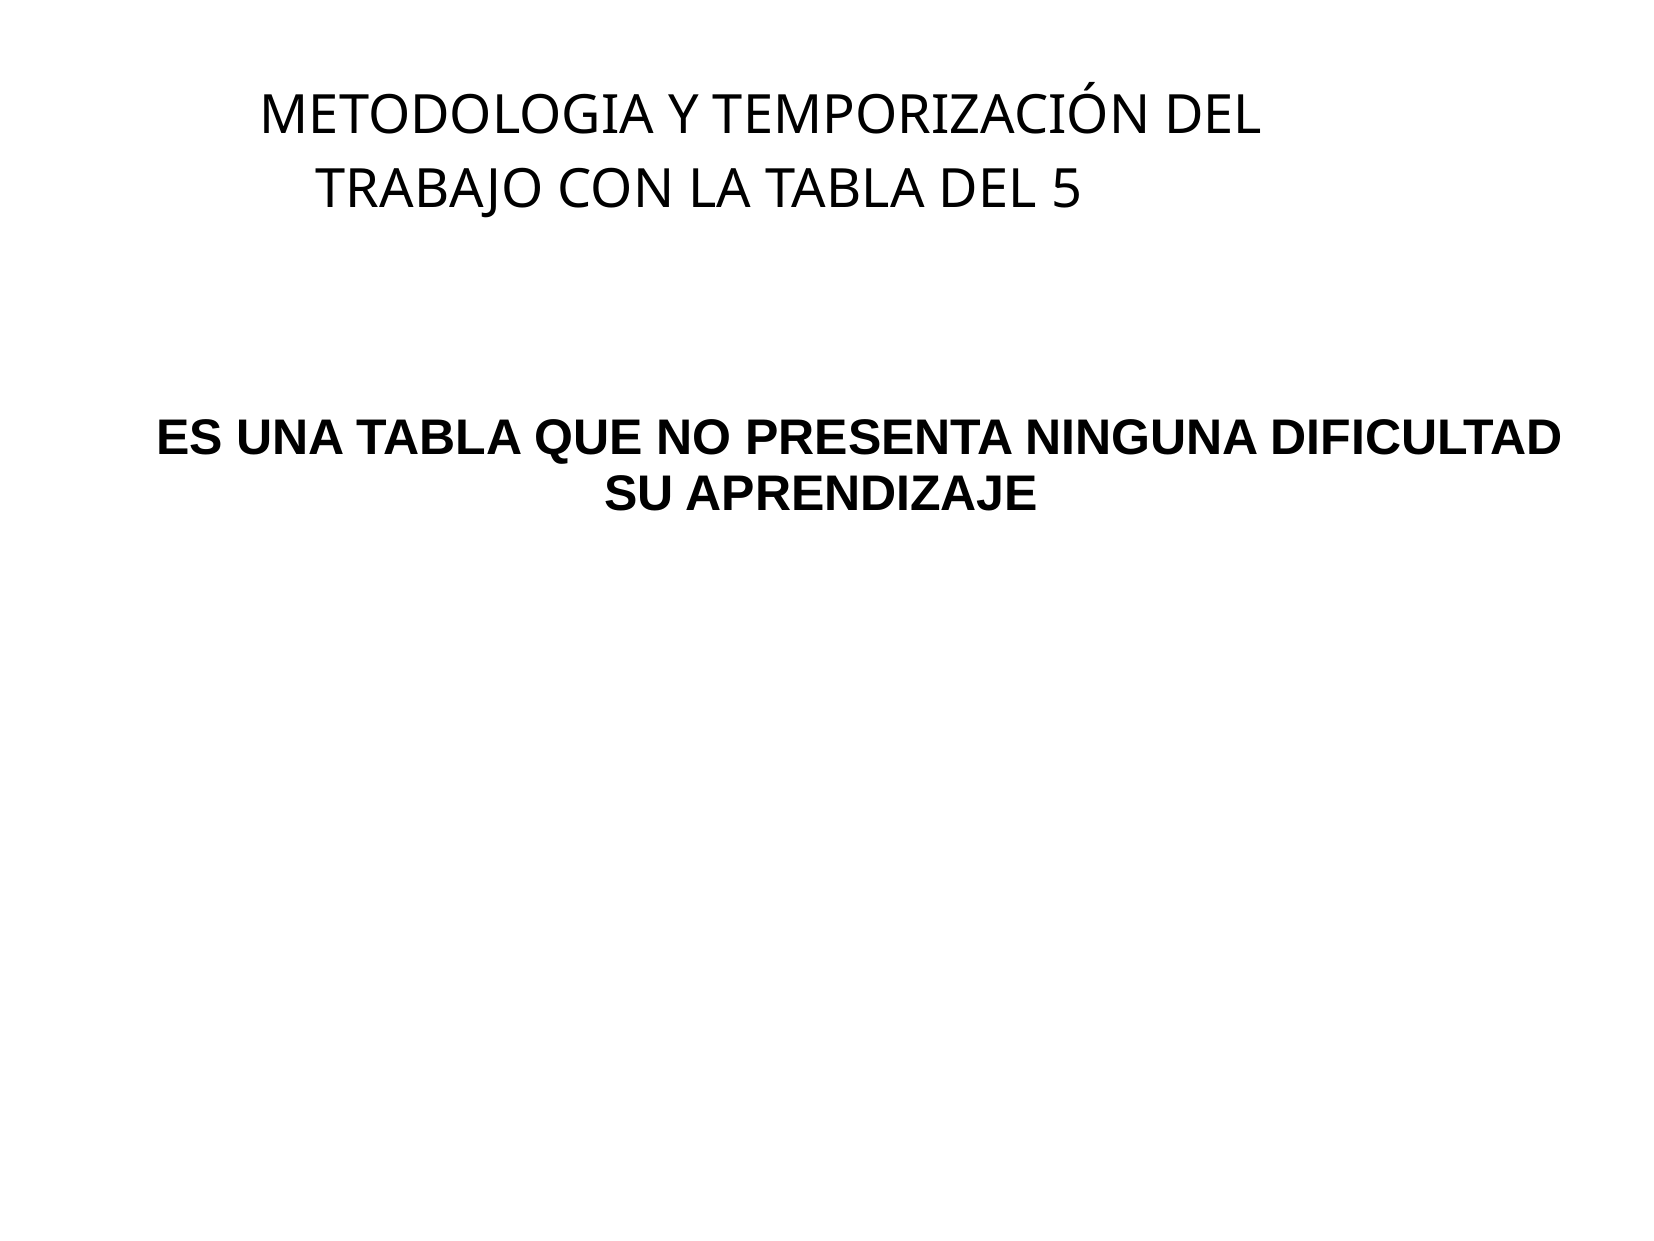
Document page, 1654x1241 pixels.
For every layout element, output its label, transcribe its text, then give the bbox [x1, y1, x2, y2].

text_box ES UNA TABLA QUE NO PRESENTA NINGUNA DIFICULTAD SU APRENDIZAJE [141, 401, 1593, 531]
text_box METODOLOGIA Y TEMPORIZACIÓN DEL TRABAJO CON LA TABLA DEL 5 [244, 68, 1334, 229]
